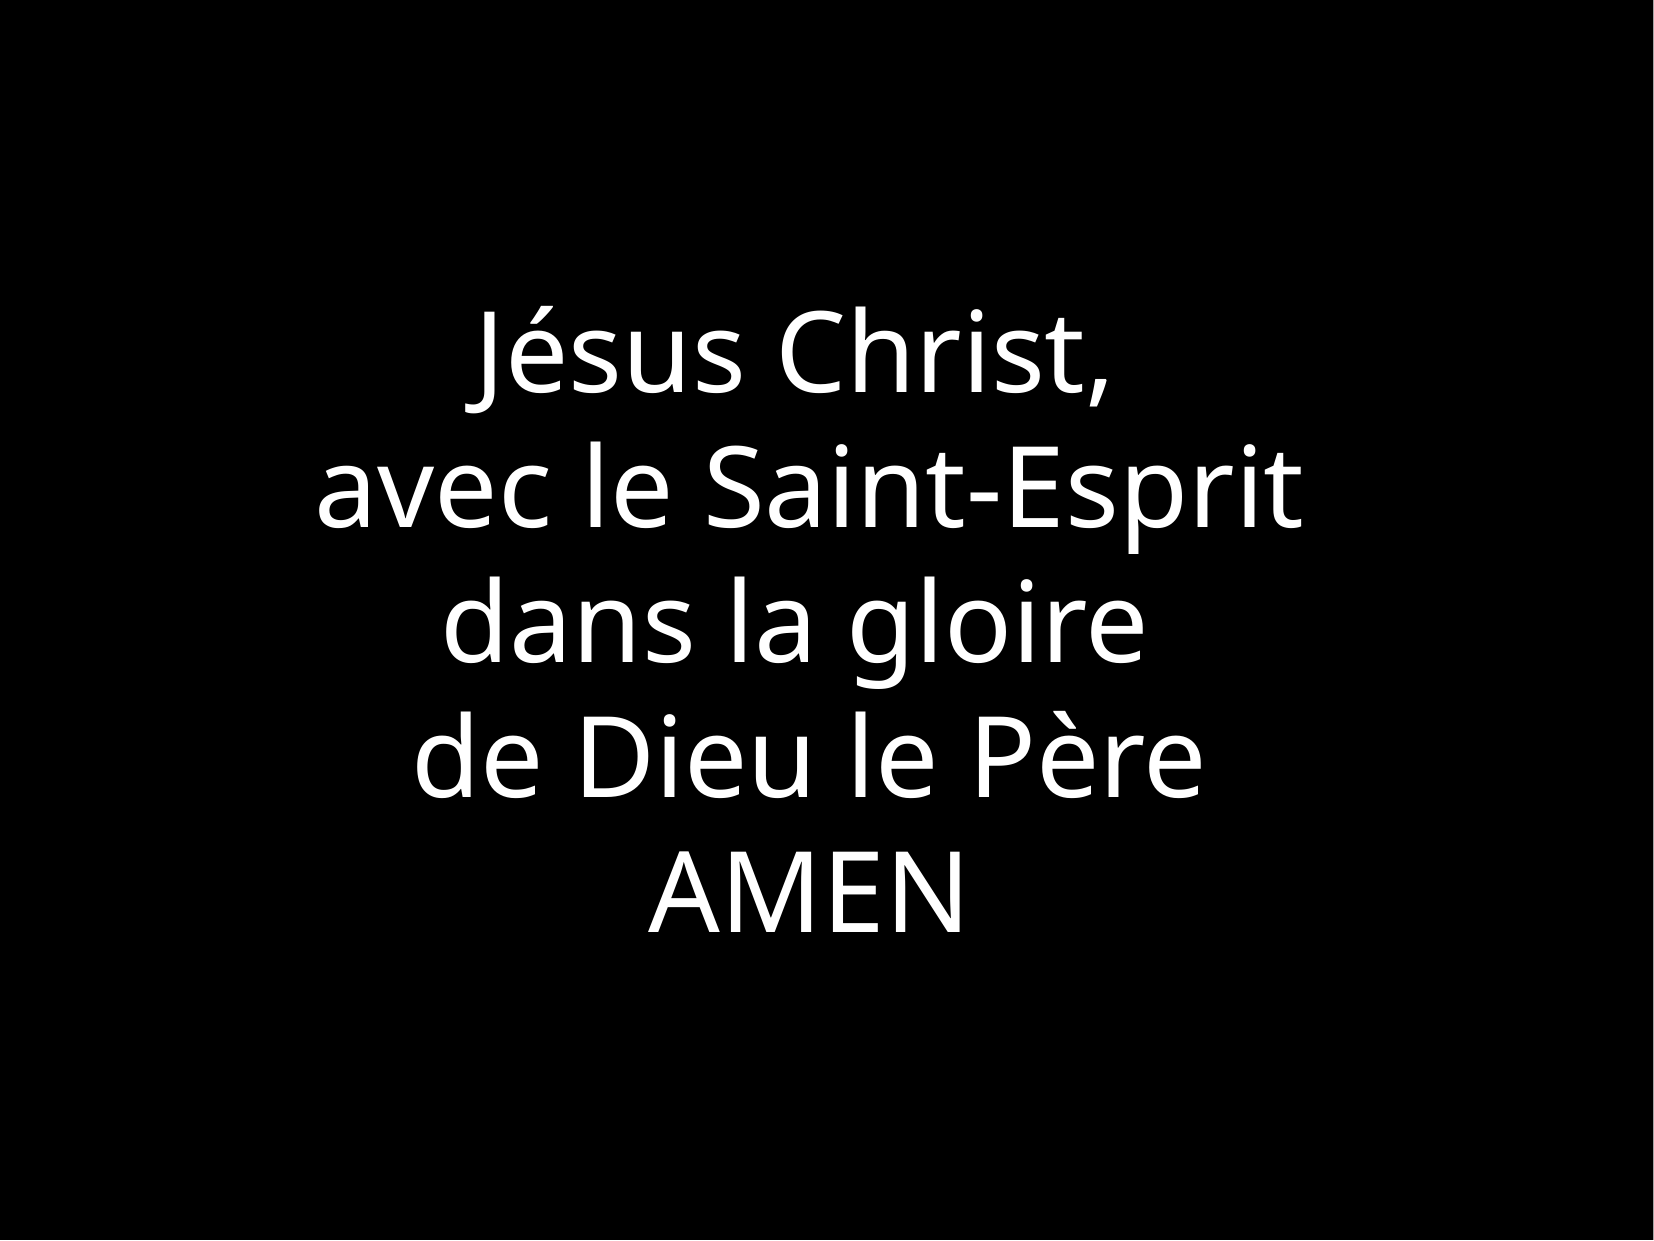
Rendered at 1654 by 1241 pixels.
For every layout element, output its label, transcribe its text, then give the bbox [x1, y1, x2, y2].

title Jésus Christ, avec le Saint-Esprit dans la gloire de Dieu le Père AMEN [64, 396, 1555, 975]
